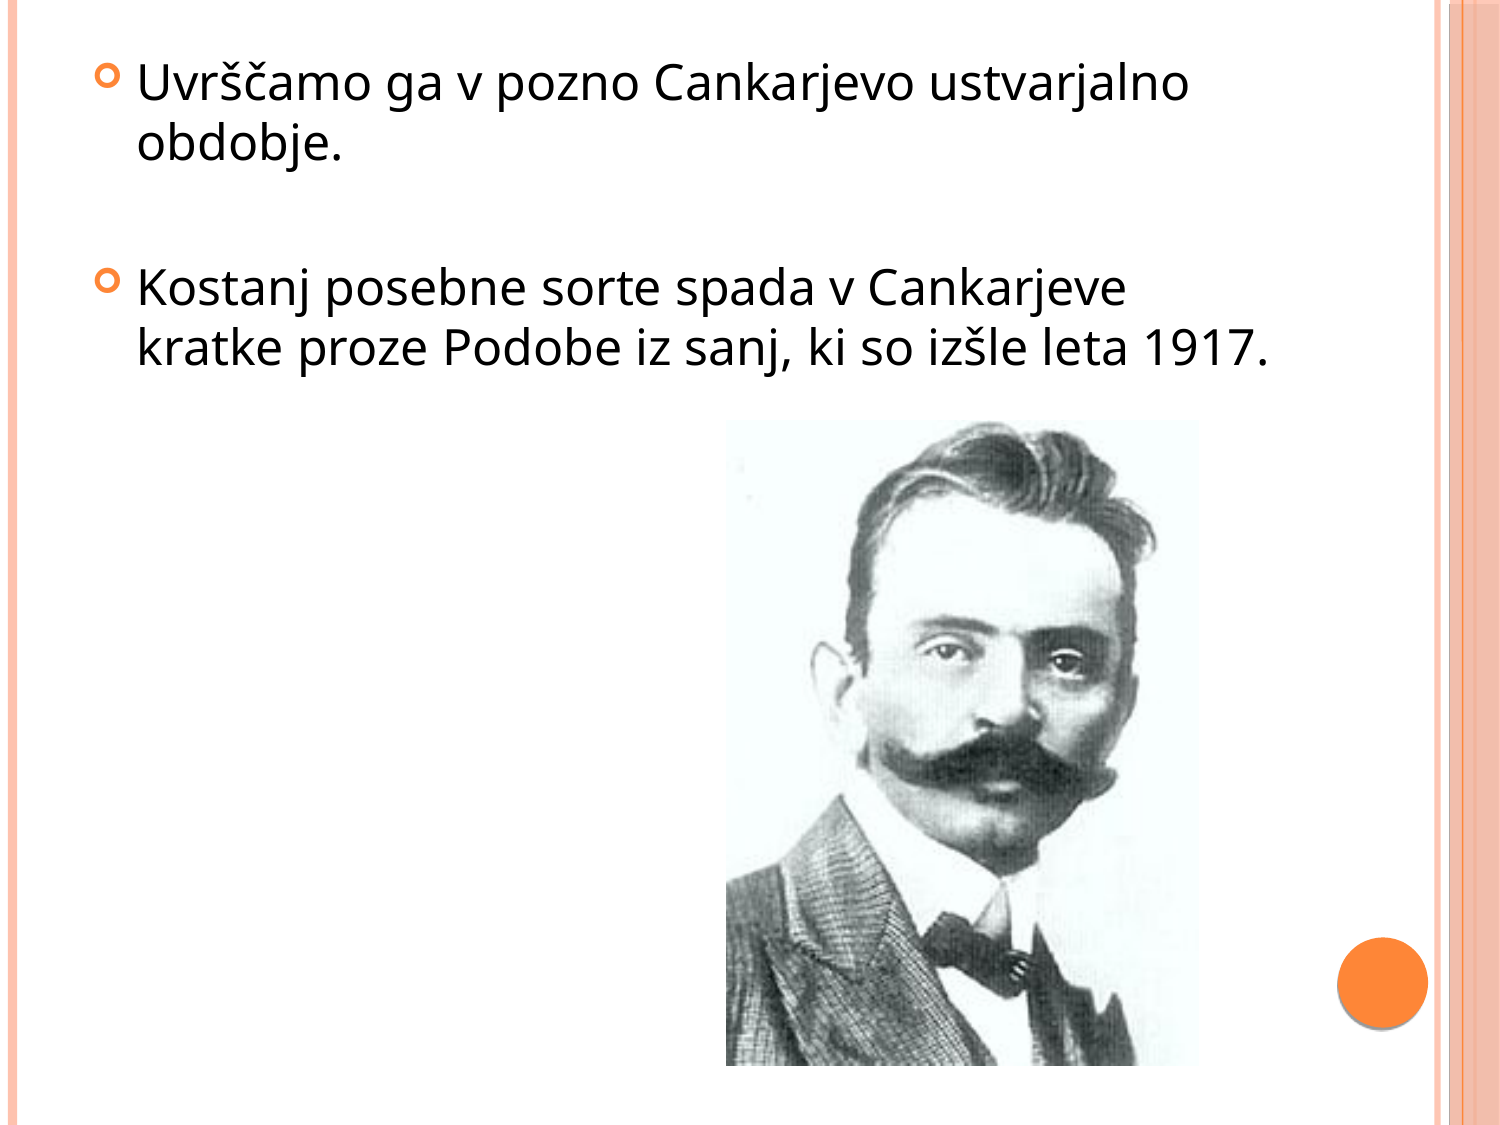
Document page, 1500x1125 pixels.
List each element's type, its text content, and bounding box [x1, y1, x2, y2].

list Uvrščamo ga v pozno Cankarjevo ustvarjalno obdobje. Kostanj posebne sorte spada v Cankarjeve kratke proze Podobe iz sanj, ki so izšle leta 1917. [76, 42, 1302, 843]
picture [726, 420, 1199, 1066]
